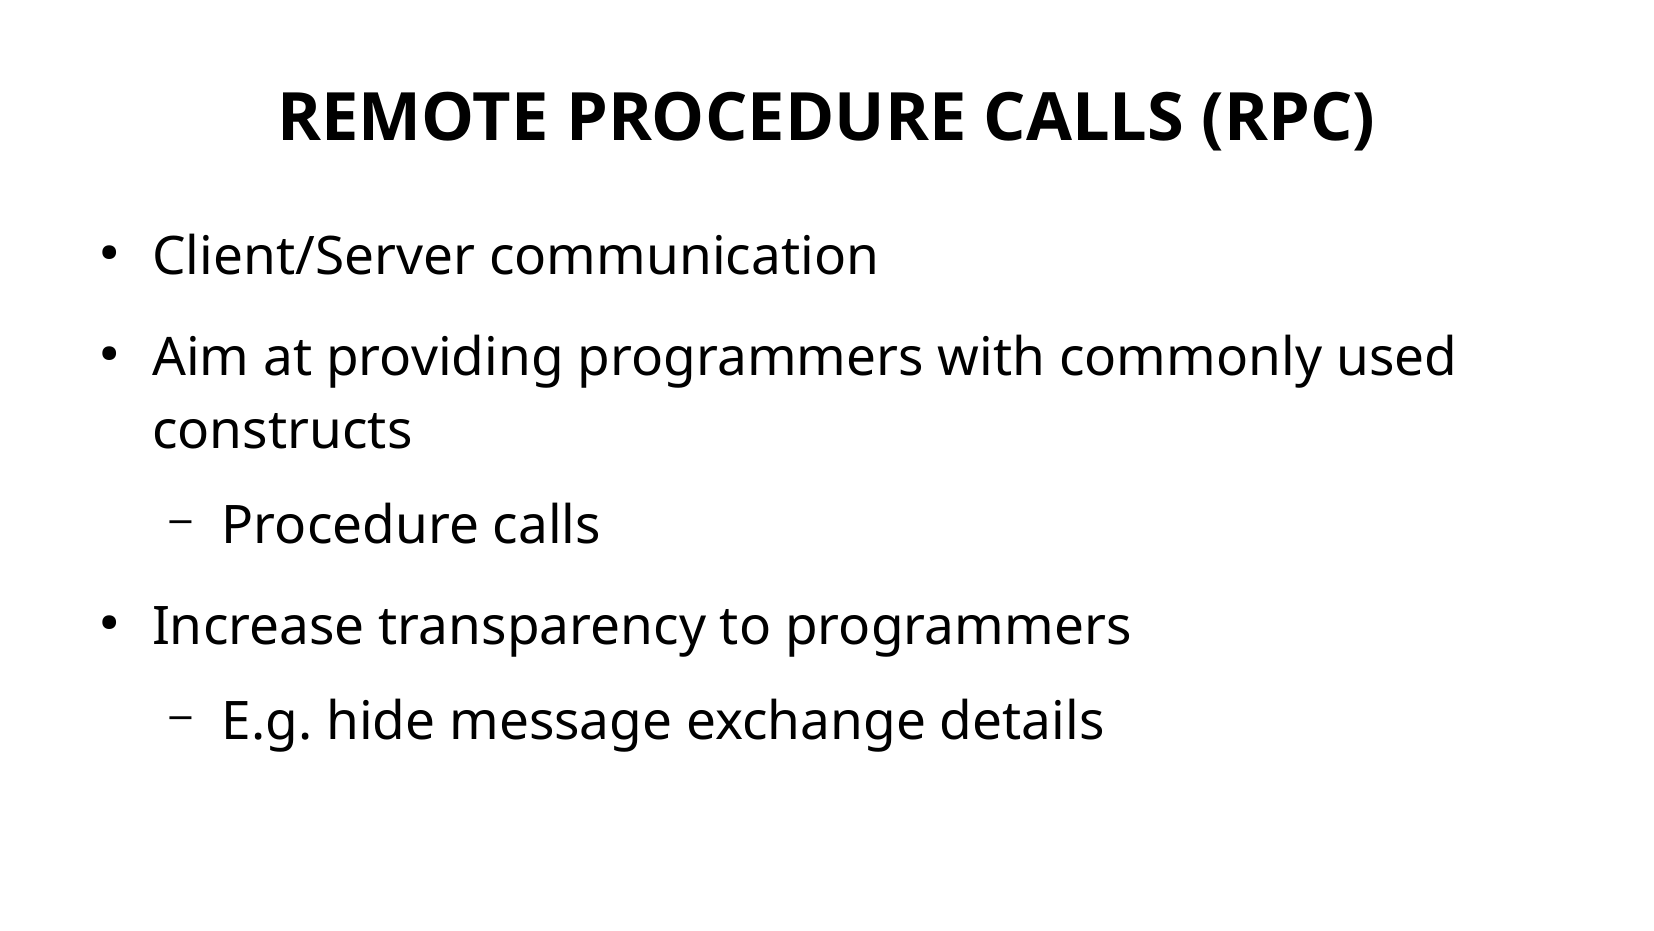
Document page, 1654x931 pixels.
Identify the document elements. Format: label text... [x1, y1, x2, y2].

title REMOTE PROCEDURE CALLS (RPC) [82, 36, 1571, 193]
list Client/Server communication Aim at providing programmers with commonly used constructs Procedure calls Increase transparency to programmers E.g. hide message exchange details [82, 217, 1571, 757]
